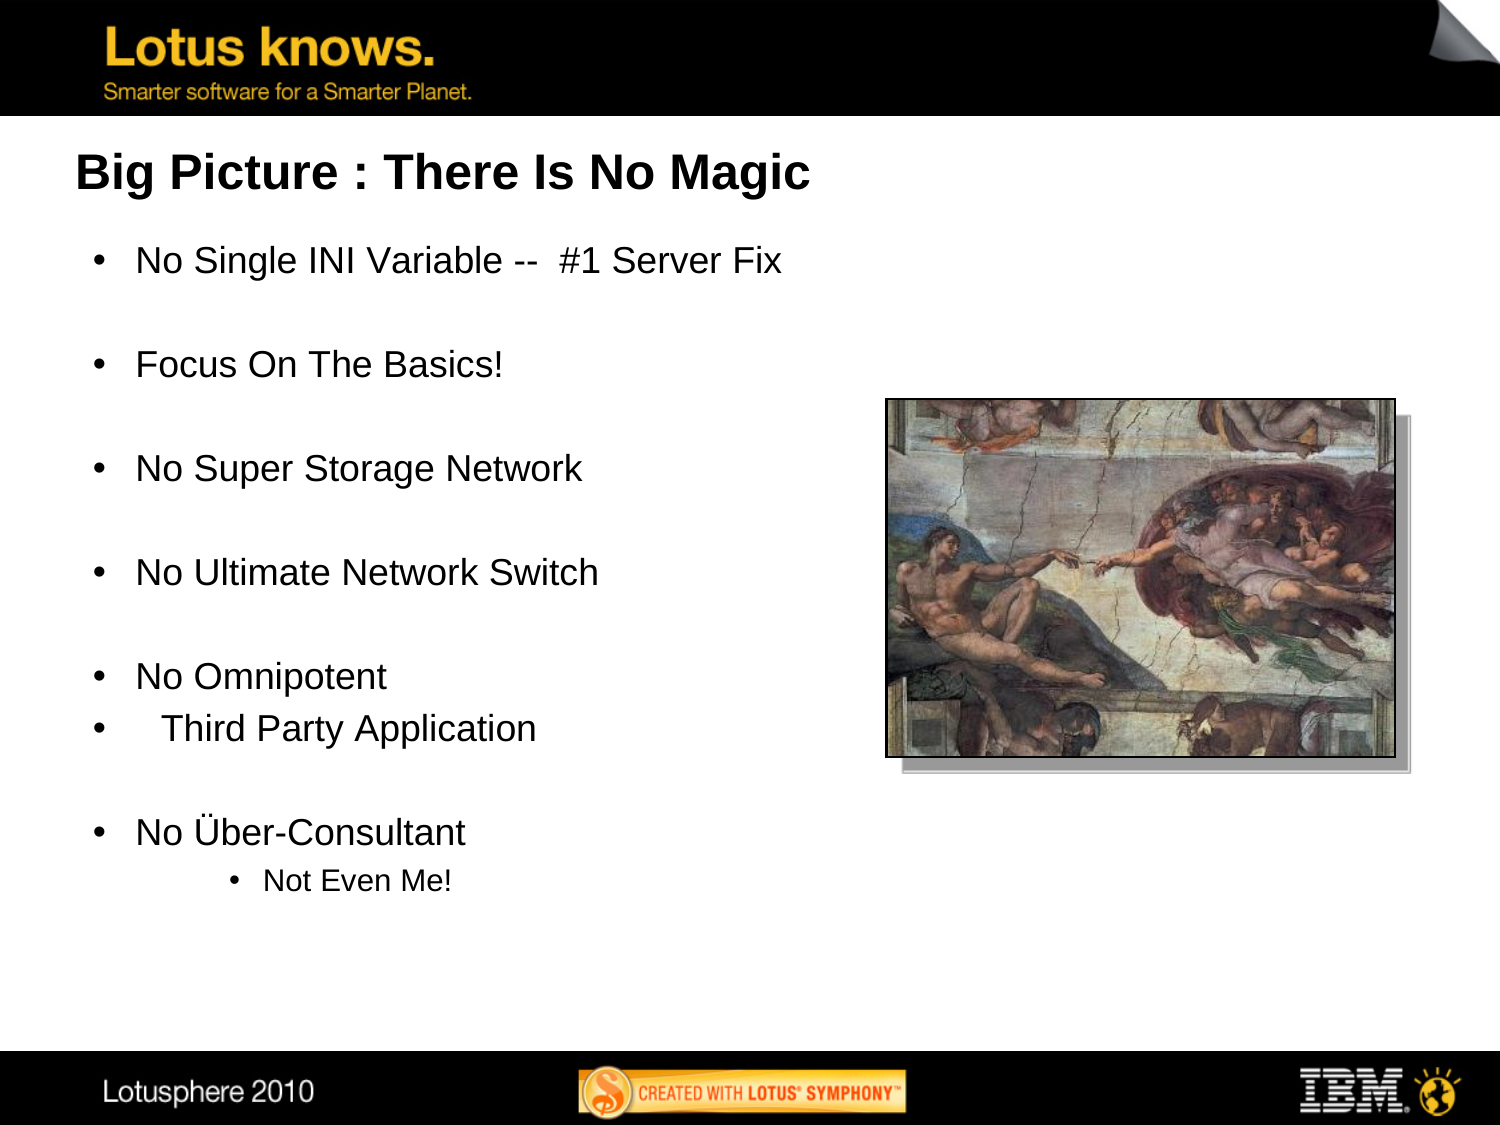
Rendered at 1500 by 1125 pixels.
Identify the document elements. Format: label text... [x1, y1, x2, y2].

picture [0, 0, 1500, 114]
list No Single INI Variable -- #1 Server Fix Focus On The Basics! No Super Storage Network No Ultimate Network Switch No Omnipotent Third Party Application No Über-Consultant Not Even Me! [24, 237, 1476, 1026]
picture [0, 1053, 1500, 1125]
picture [887, 399, 1394, 756]
title Big Picture : There Is No Magic [74, 137, 1475, 200]
